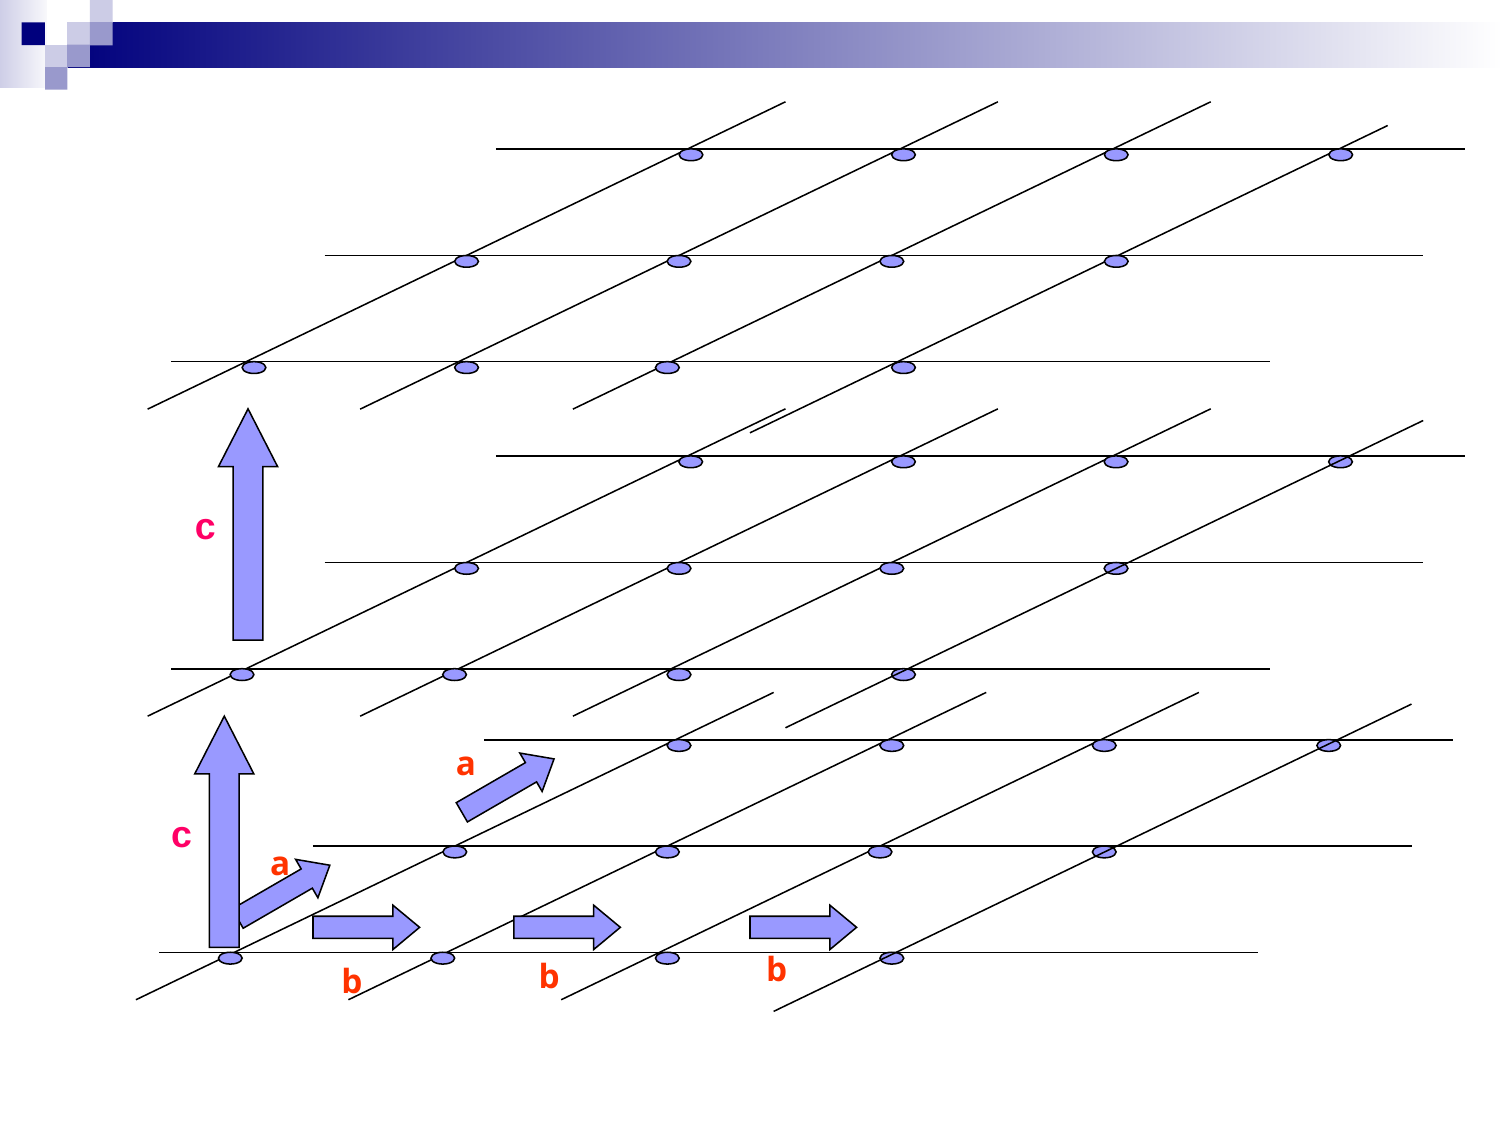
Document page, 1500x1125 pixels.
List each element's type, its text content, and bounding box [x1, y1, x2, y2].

text_box [1104, 255, 1129, 268]
text_box [891, 455, 916, 468]
text_box b [523, 947, 575, 1003]
text_box [667, 668, 691, 681]
text_box a [441, 734, 491, 790]
text_box c [156, 802, 207, 863]
text_box [513, 905, 621, 950]
text_box [194, 716, 330, 948]
text_box [678, 455, 703, 468]
text_box [679, 148, 703, 161]
text_box [242, 361, 266, 374]
text_box [667, 739, 691, 752]
text_box [1104, 562, 1123, 572]
text_box [1098, 849, 1117, 858]
text_box [879, 562, 904, 575]
text_box [218, 408, 278, 641]
text_box [891, 148, 916, 161]
text_box [750, 905, 857, 950]
text_box [430, 952, 455, 965]
text_box a [255, 834, 305, 890]
text_box [456, 753, 555, 822]
text_box [1092, 846, 1111, 855]
text_box [1104, 455, 1128, 468]
text_box [454, 255, 479, 268]
text_box b [326, 952, 378, 1008]
text_box [667, 562, 691, 575]
text_box b [751, 940, 803, 996]
text_box [1332, 458, 1353, 468]
text_box [879, 952, 893, 959]
text_box c [179, 494, 231, 556]
text_box [655, 846, 680, 858]
text_box [442, 846, 467, 858]
text_box [868, 846, 892, 858]
text_box [312, 905, 420, 950]
text_box [1109, 565, 1128, 575]
text_box [1316, 739, 1333, 748]
text_box [454, 562, 479, 575]
text_box [454, 361, 479, 374]
text_box [1104, 148, 1129, 161]
text_box [667, 255, 691, 268]
text_box [1328, 148, 1353, 161]
text_box [442, 668, 467, 681]
text_box [218, 952, 243, 965]
text_box [655, 361, 680, 374]
text_box [230, 668, 254, 681]
text_box [891, 668, 905, 675]
text_box [655, 952, 680, 965]
text_box [1092, 739, 1117, 752]
text_box [1321, 741, 1341, 752]
text_box [879, 739, 904, 752]
text_box [893, 669, 916, 681]
text_box [881, 953, 904, 965]
text_box [891, 361, 916, 374]
text_box [1328, 455, 1345, 464]
text_box [879, 255, 904, 268]
